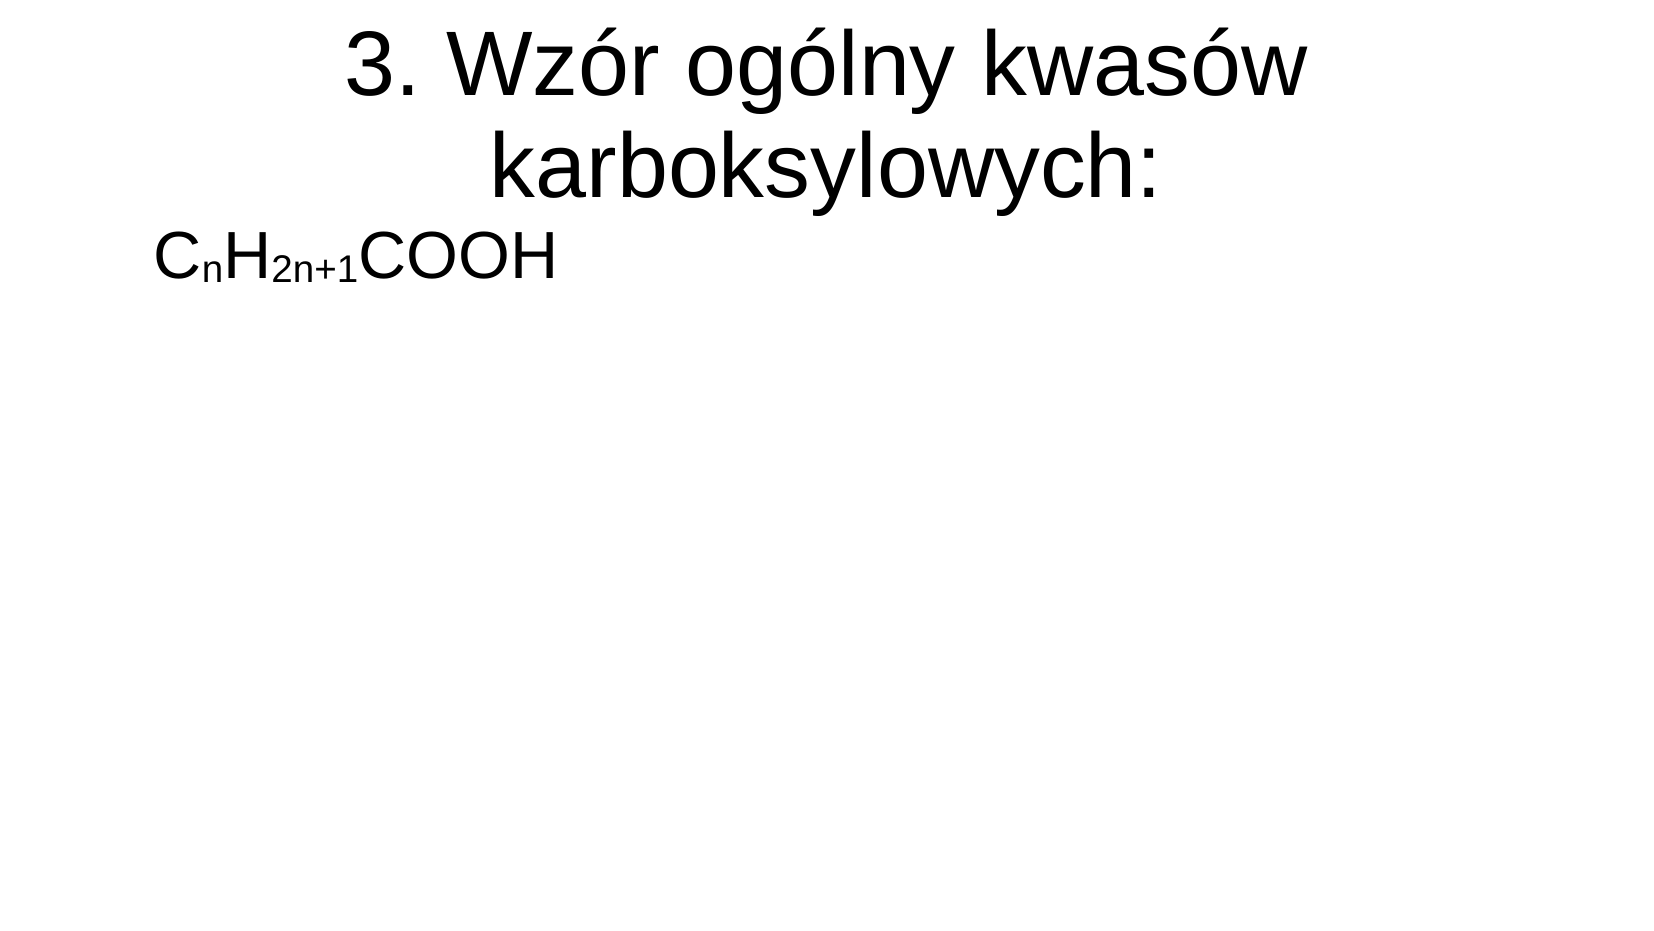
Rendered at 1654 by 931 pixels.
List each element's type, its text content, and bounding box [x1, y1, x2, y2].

title 3. Wzór ogólny kwasów karboksylowych: [82, 12, 1571, 217]
list CnH2n+1COOH [82, 217, 1571, 758]
